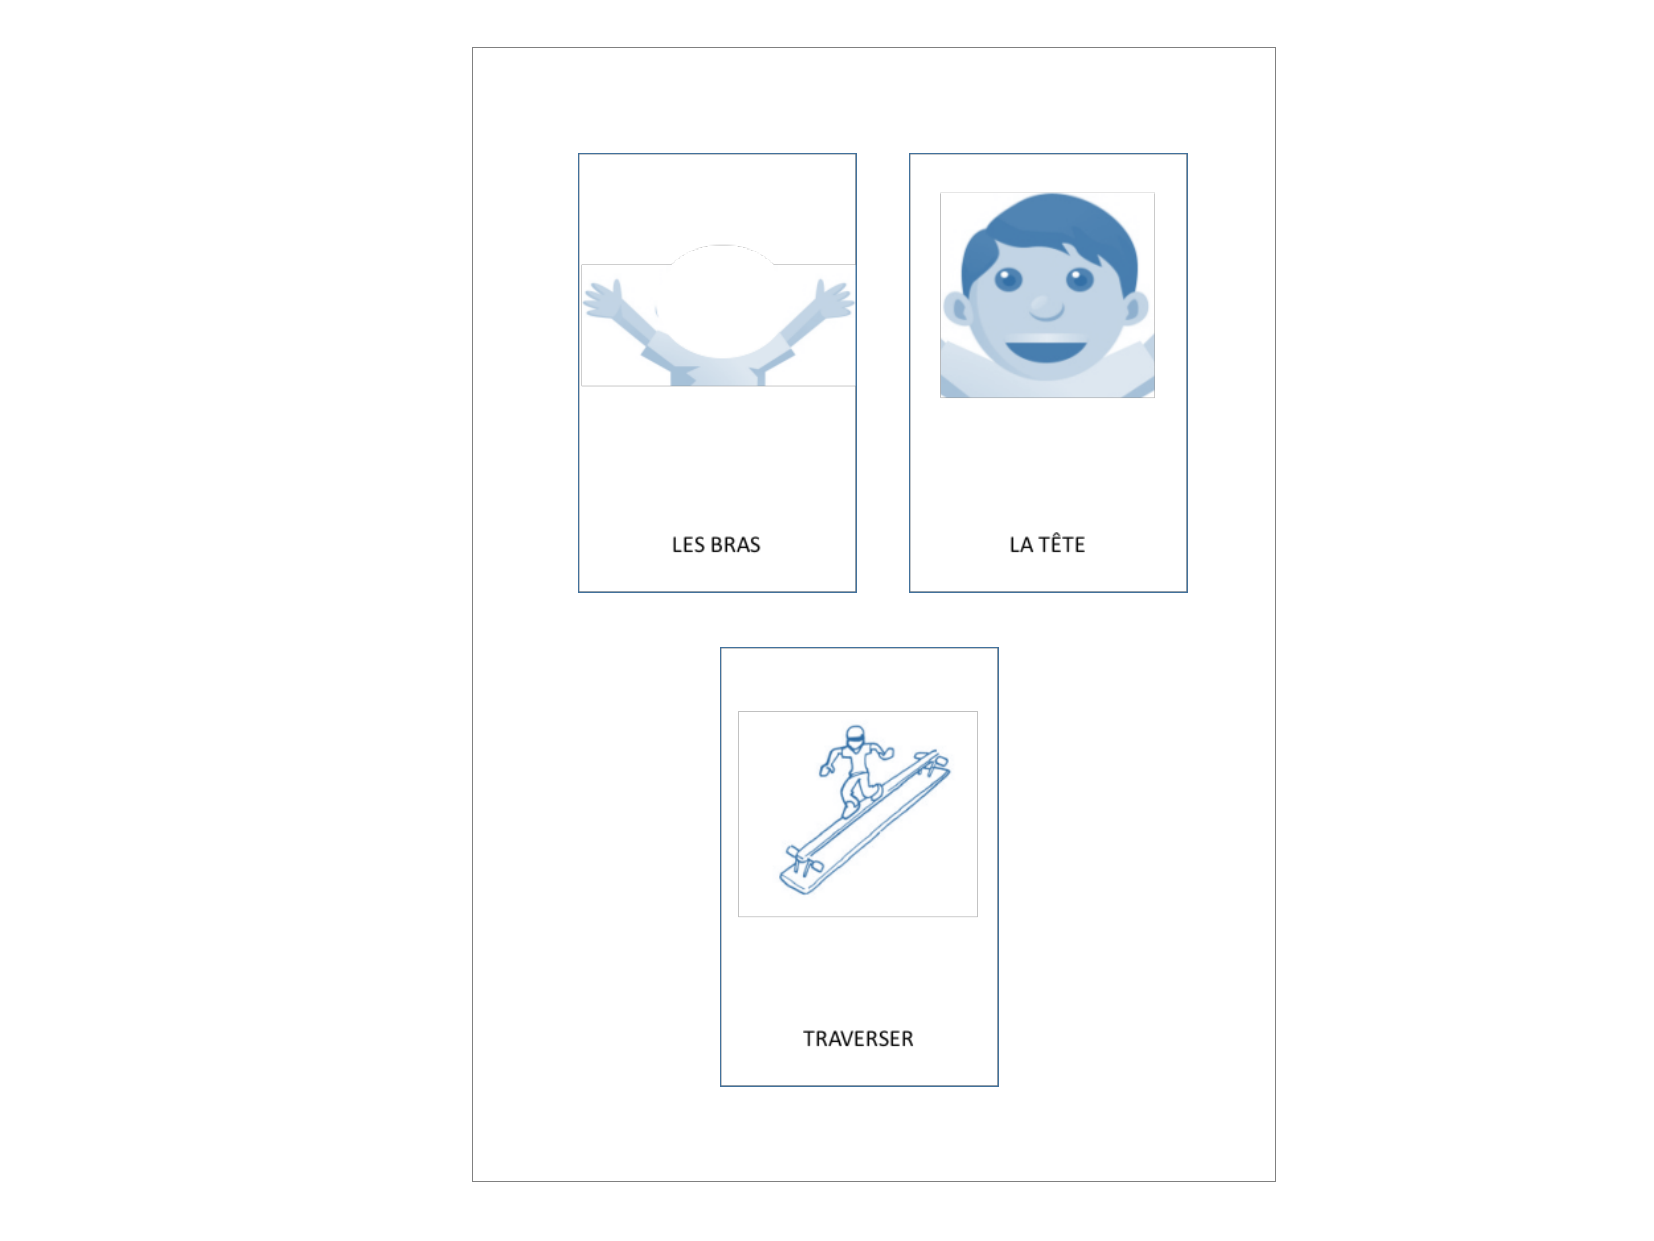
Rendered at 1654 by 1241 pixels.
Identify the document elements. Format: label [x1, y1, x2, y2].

picture [578, 153, 857, 593]
picture [720, 647, 999, 1087]
picture [909, 153, 1188, 593]
text_box [472, 47, 1276, 1182]
